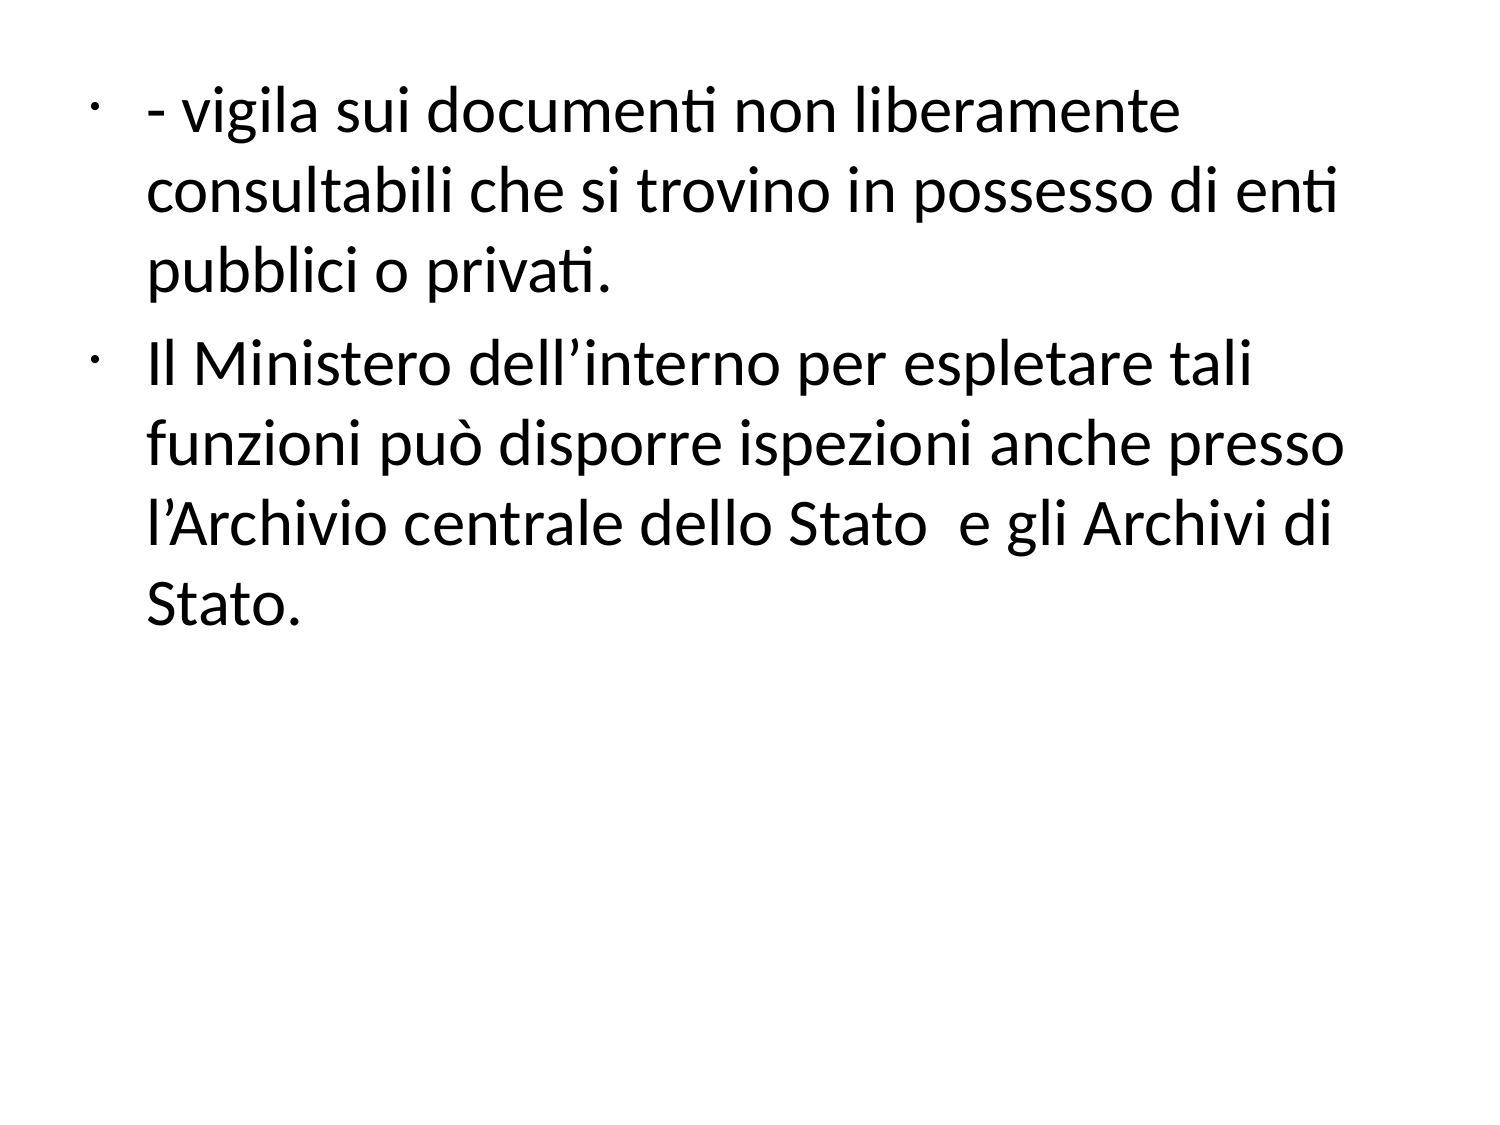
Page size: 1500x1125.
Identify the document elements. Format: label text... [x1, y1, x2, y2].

list - vigila sui documenti non liberamente consultabili che si trovino in possesso di enti pubblici o privati. Il Ministero dell’interno per espletare tali funzioni può disporre ispezioni anche presso l’Archivio centrale dello Stato e gli Archivi di Stato. [75, 58, 1425, 1005]
